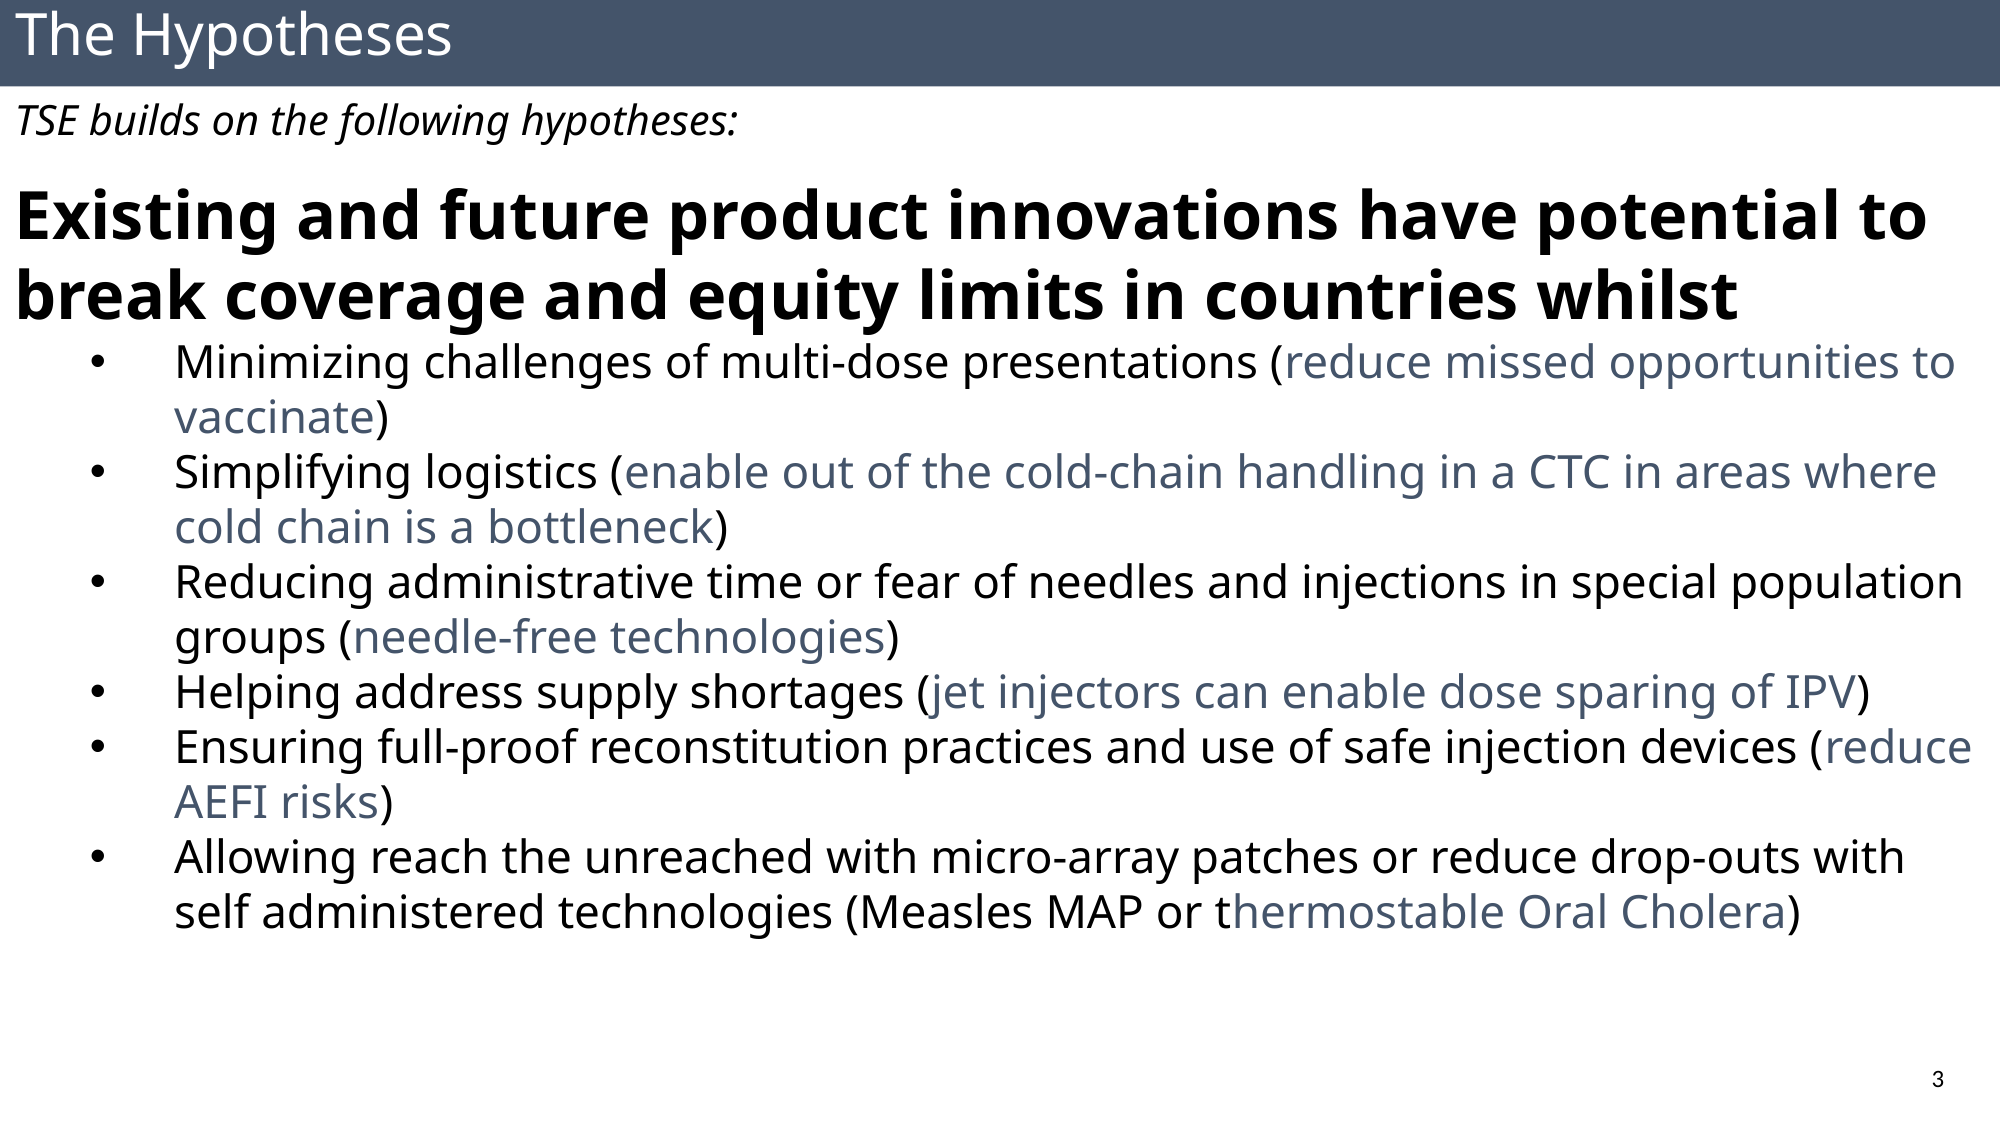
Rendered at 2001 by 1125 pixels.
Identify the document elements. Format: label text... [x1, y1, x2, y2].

text_box Existing and future product innovations have potential to break coverage and equity limits in countries whilst Minimizing challenges of multi-dose presentations (reduce missed opportunities to vaccinate) Simplifying logistics (enable out of the cold-chain handling in a CTC in areas where cold chain is a bottleneck) Reducing administrative time or fear of needles and injections in special population groups (needle-free technologies) Helping address supply shortages (jet injectors can enable dose sparing of IPV) Ensuring full-proof reconstitution practices and use of safe injection devices (reduce AEFI risks) Allowing reach the unreached with micro-array patches or reduce drop-outs with self administered technologies (Measles MAP or thermostable Oral Cholera) [0, 165, 2000, 1106]
text_box The Hypotheses [0, 0, 2000, 87]
text_box TSE builds on the following hypotheses: [0, 86, 1997, 152]
